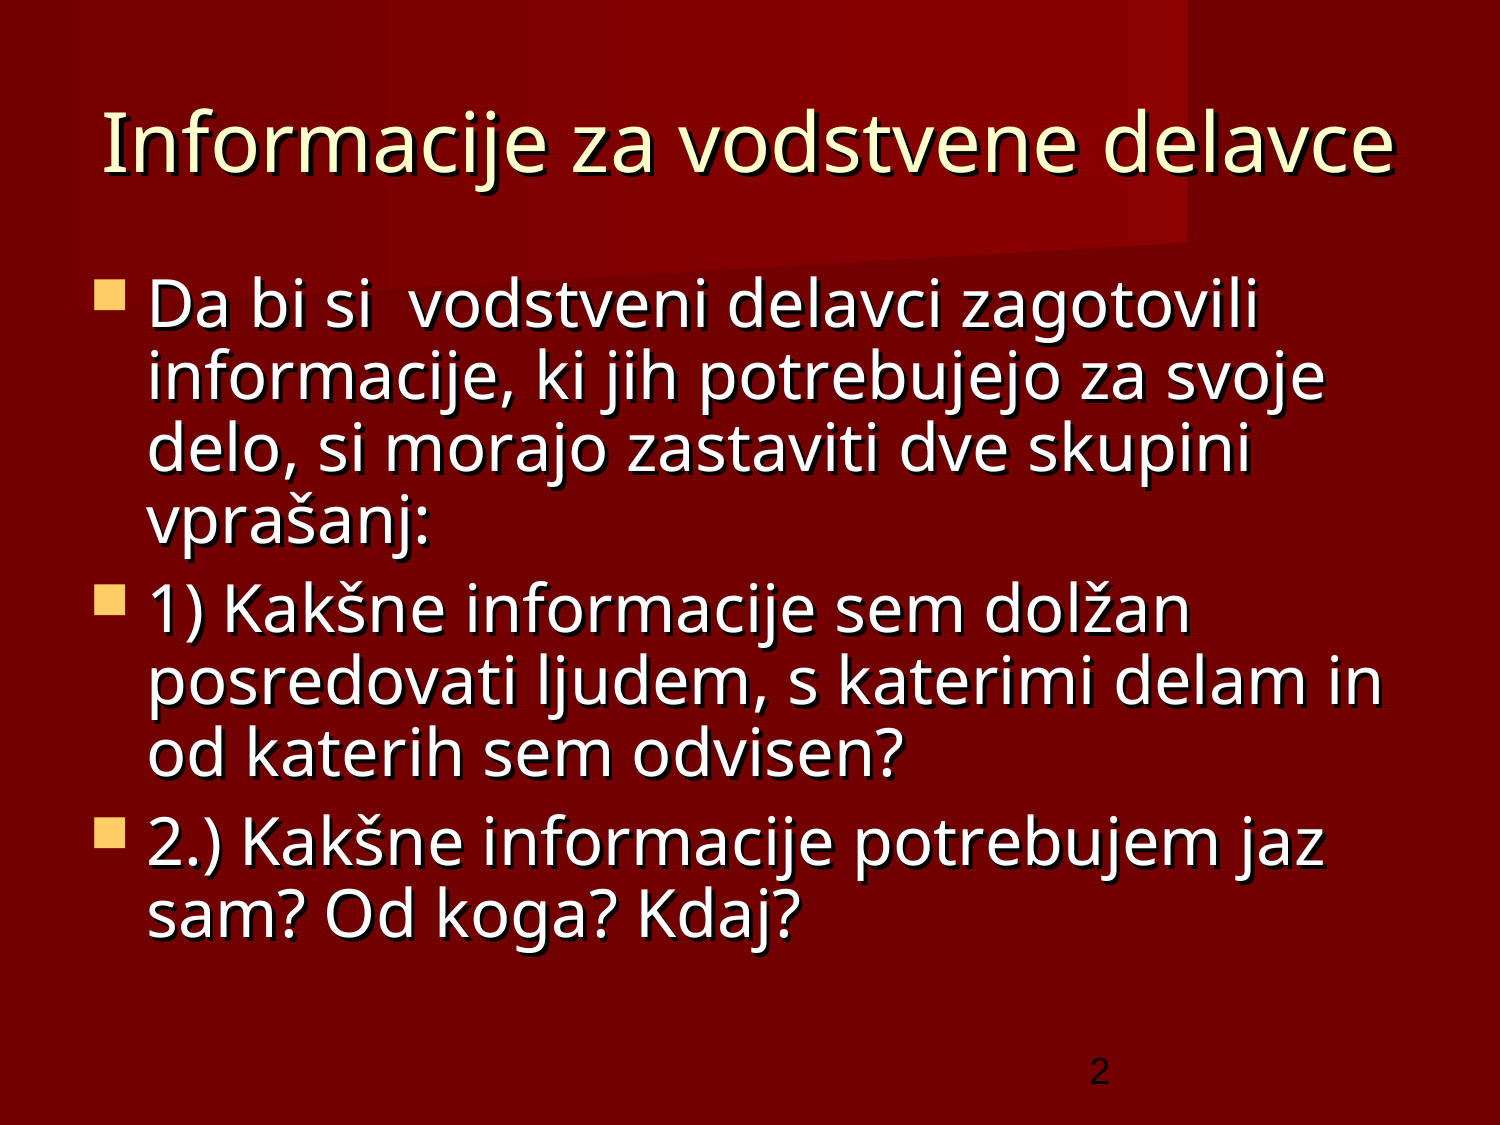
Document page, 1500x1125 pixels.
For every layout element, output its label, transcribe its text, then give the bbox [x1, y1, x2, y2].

list Da bi si vodstveni delavci zagotovili informacije, ki jih potrebujejo za svoje delo, si morajo zastaviti dve skupini vprašanj: 1) Kakšne informacije sem dolžan posredovati ljudem, s katerimi delam in od katerih sem odvisen? 2.) Kakšne informacije potrebujem jaz sam? Od koga? Kdaj? [75, 262, 1426, 1001]
title Informacije za vodstvene delavce [75, 45, 1426, 233]
